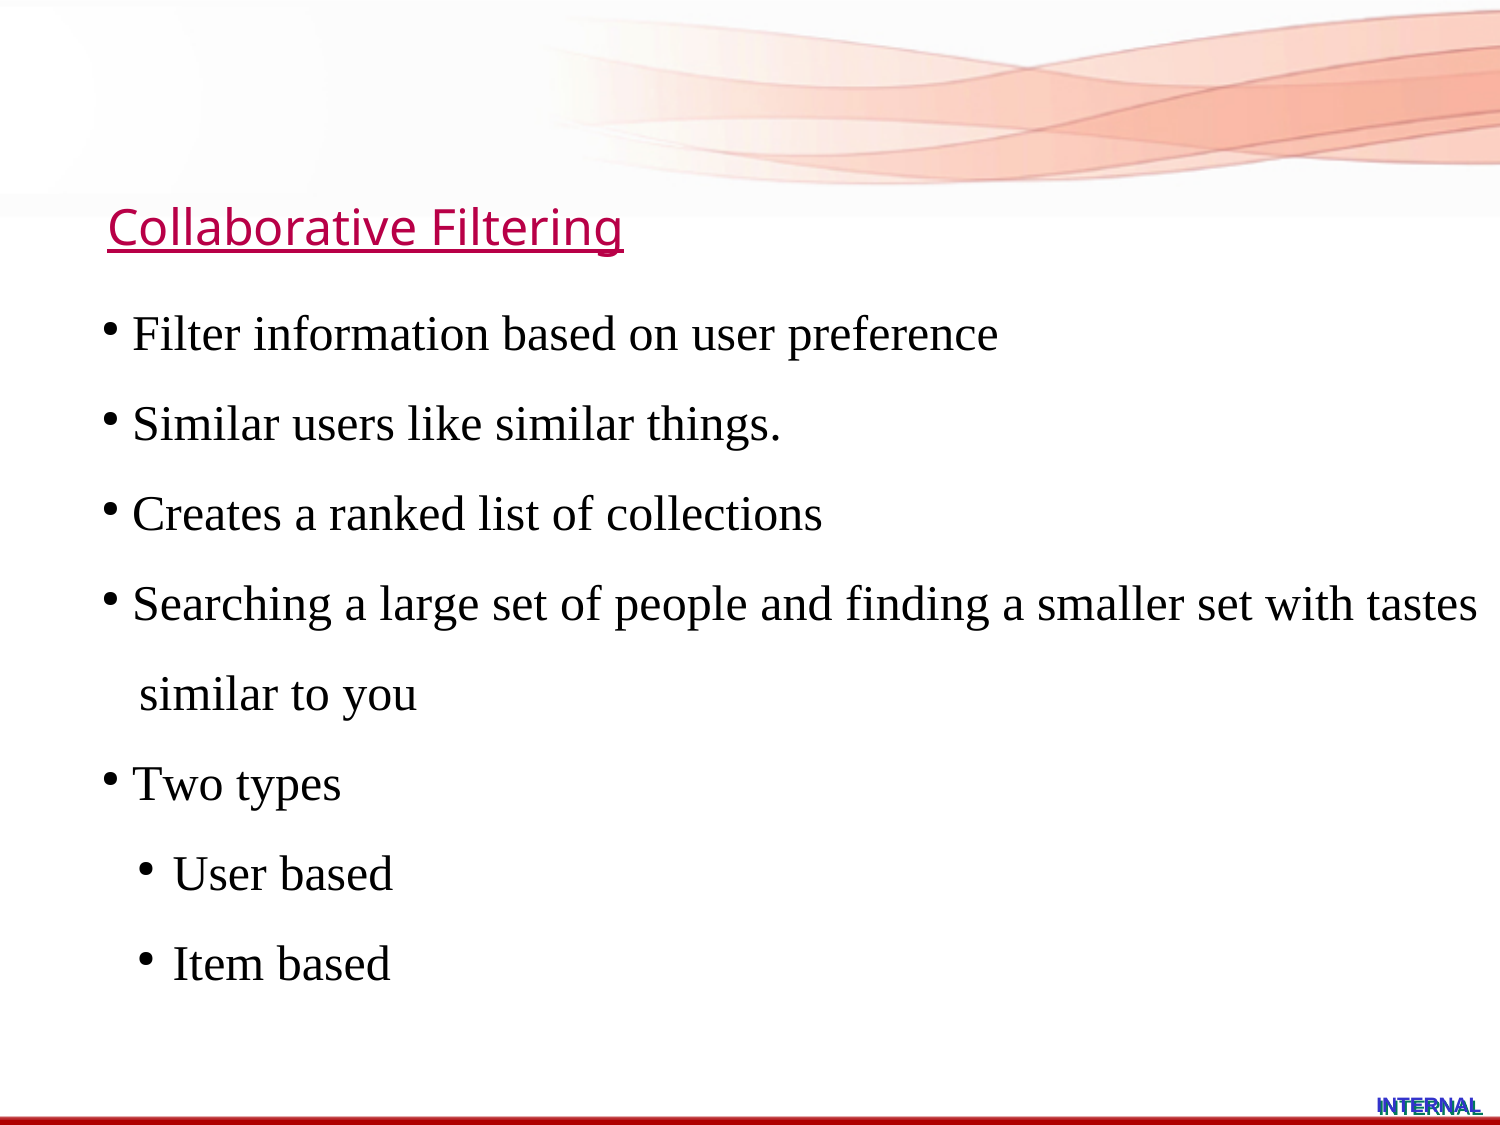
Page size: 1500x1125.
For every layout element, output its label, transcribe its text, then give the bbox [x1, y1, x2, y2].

text_box Filter information based on user preference Similar users like similar things. Creates a ranked list of collections Searching a large set of people and finding a smaller set with tastes similar to you Two types User based Item based [86, 263, 1500, 1051]
text_box Collaborative Filtering [92, 187, 806, 263]
picture [0, 0, 1500, 1120]
